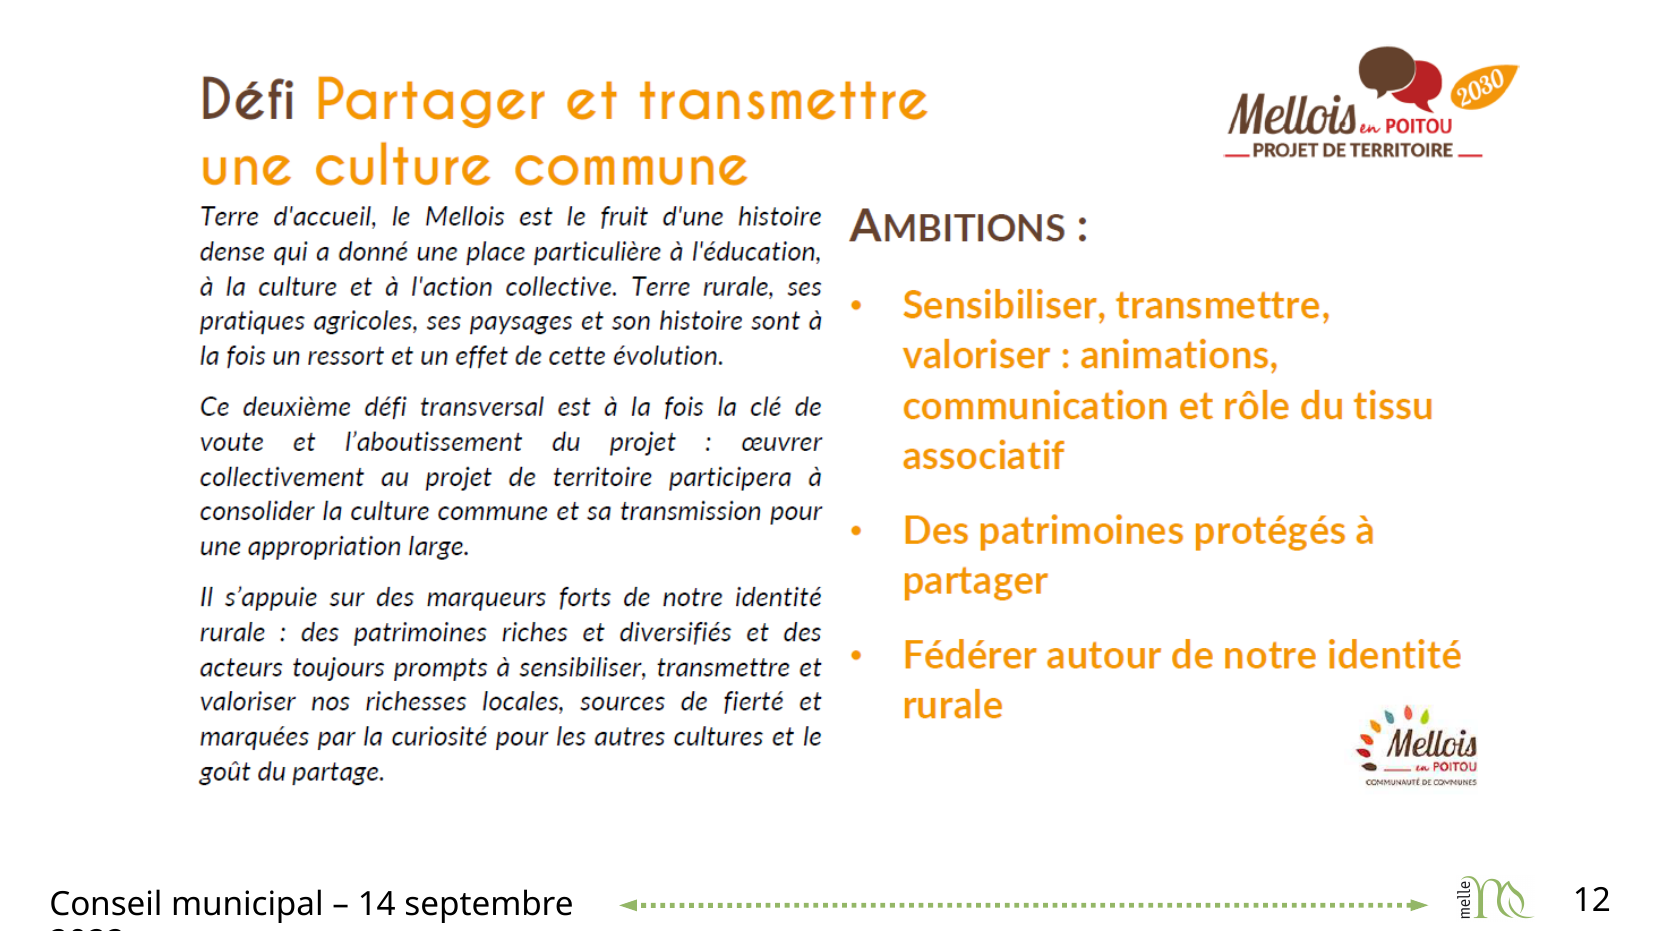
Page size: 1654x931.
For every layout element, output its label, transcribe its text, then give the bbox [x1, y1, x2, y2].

picture [1456, 875, 1535, 922]
picture [136, 25, 1530, 810]
text_box Conseil municipal – 14 septembre 2022 [34, 875, 602, 931]
